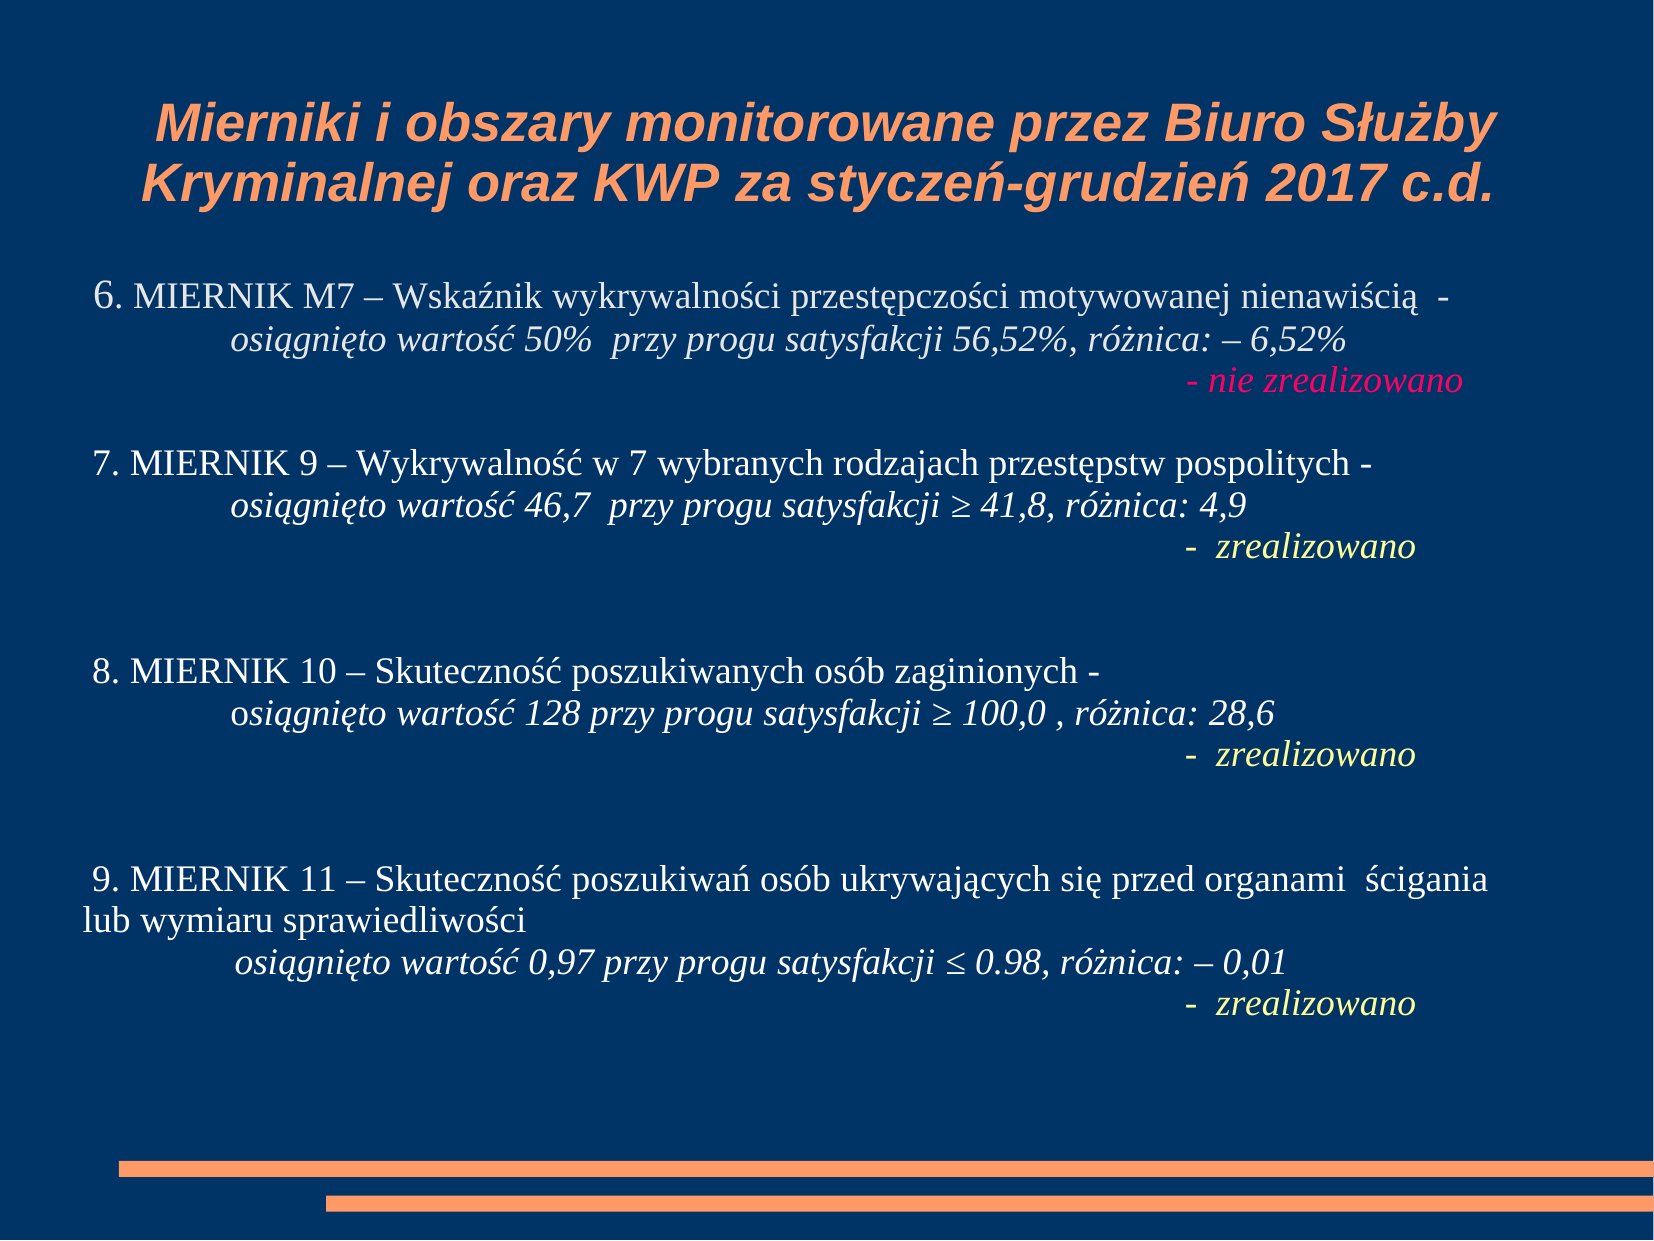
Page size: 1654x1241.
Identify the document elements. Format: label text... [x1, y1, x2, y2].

title Mierniki i obszary monitorowane przez Biuro Służby Kryminalnej oraz KWP za styczeń-grudzień 2017 c.d. [82, 49, 1571, 257]
list 6. MIERNIK M7 – Wskaźnik wykrywalności przestępczości motywowanej nienawiścią - osiągnięto wartość 50% przy progu satysfakcji 56,52%, różnica: – 6,52% - nie zrealizowano 7. MIERNIK 9 – Wykrywalność w 7 wybranych rodzajach przestępstw pospolitych - osiągnięto wartość 46,7 przy progu satysfakcji ≥ 41,8, różnica: 4,9 - zrealizowano 8. MIERNIK 10 – Skuteczność poszukiwanych osób zaginionych - osiągnięto wartość 128 przy progu satysfakcji ≥ 100,0 , różnica: 28,6 - zrealizowano 9. MIERNIK 11 – Skuteczność poszukiwań osób ukrywających się przed organami ścigania lub wymiaru sprawiedliwości osiągnięto wartość 0,97 przy progu satysfakcji ≤ 0.98, różnica: – 0,01 - zrealizowano [82, 271, 1571, 1241]
